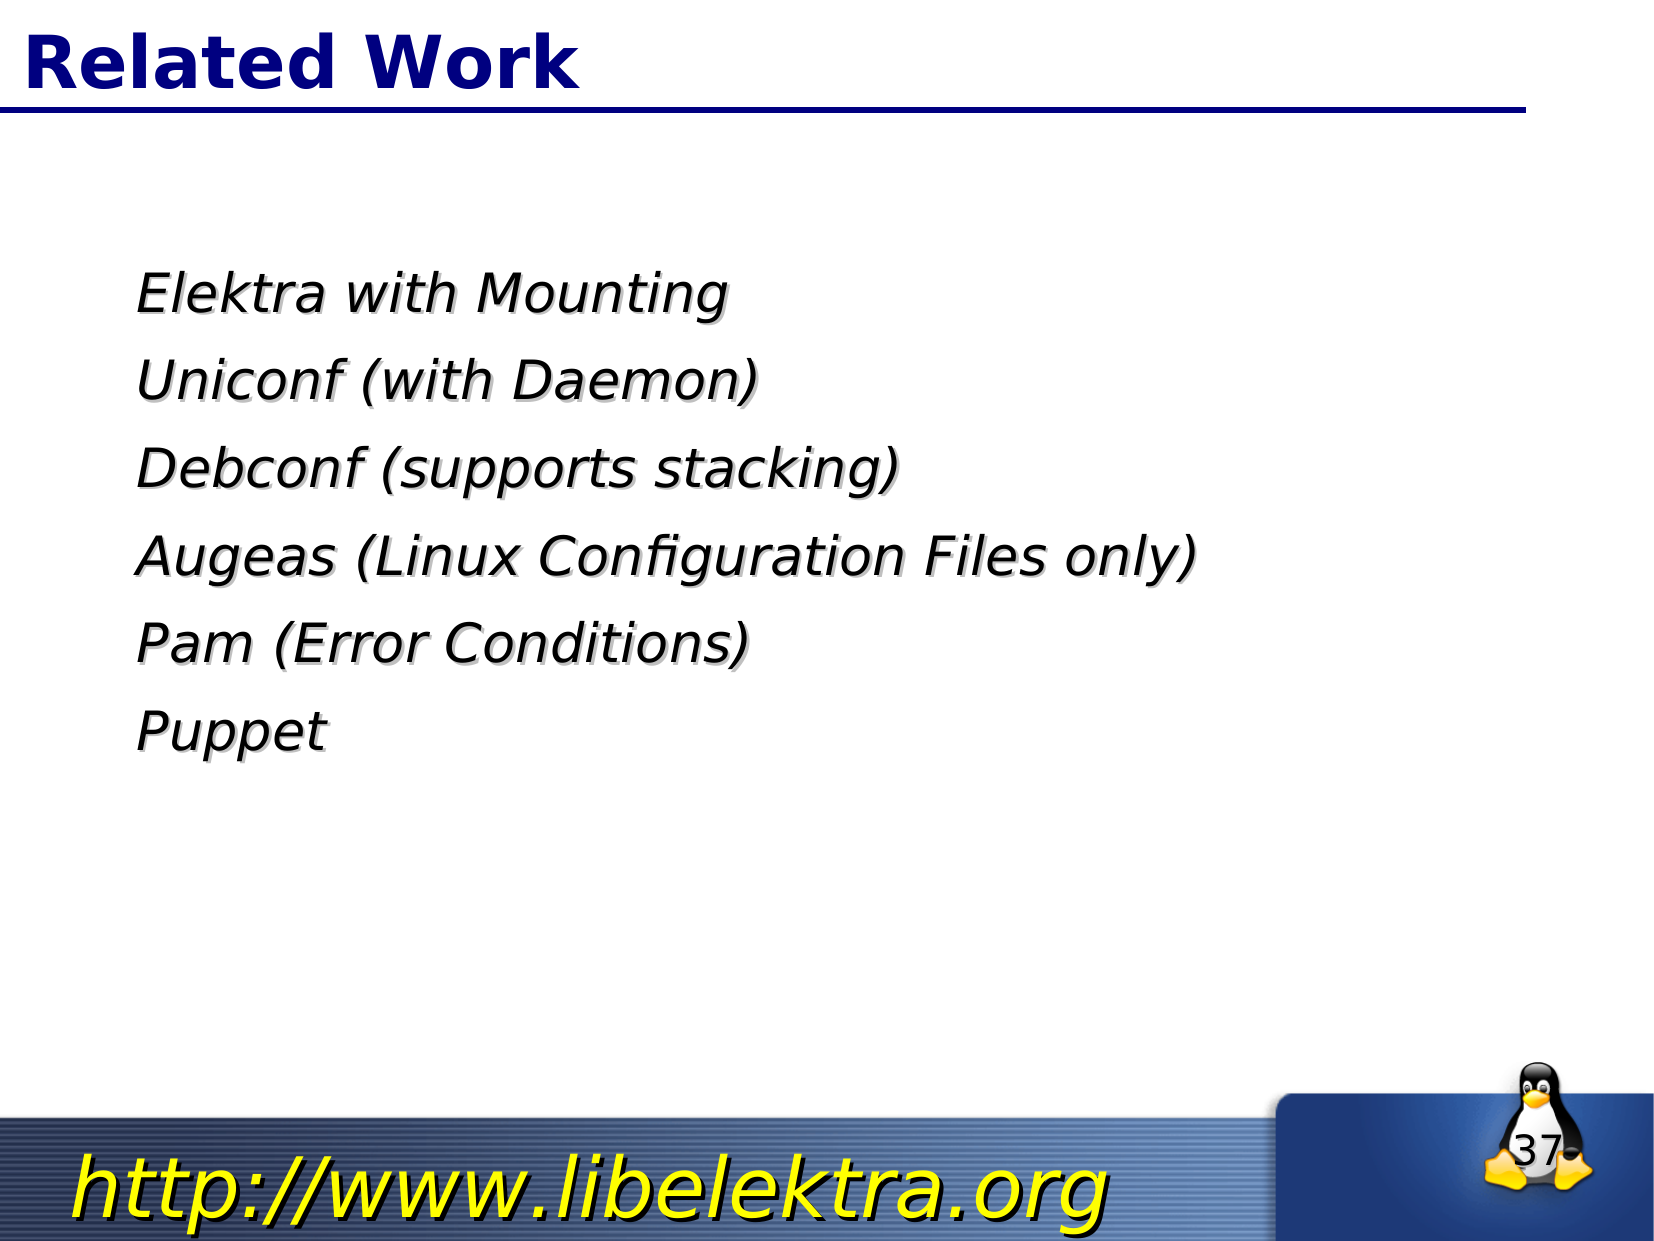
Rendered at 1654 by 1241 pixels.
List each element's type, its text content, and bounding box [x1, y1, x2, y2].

picture [0, 1061, 1654, 1241]
text_box Related Work [22, 14, 1611, 111]
list Elektra with Mounting Uniconf (with Daemon) Debconf (supports stacking) Augeas (Linux Configuration Files only) Pam (Error Conditions) Puppet [121, 250, 1534, 1116]
text_box 50 [1312, 1122, 1565, 1178]
